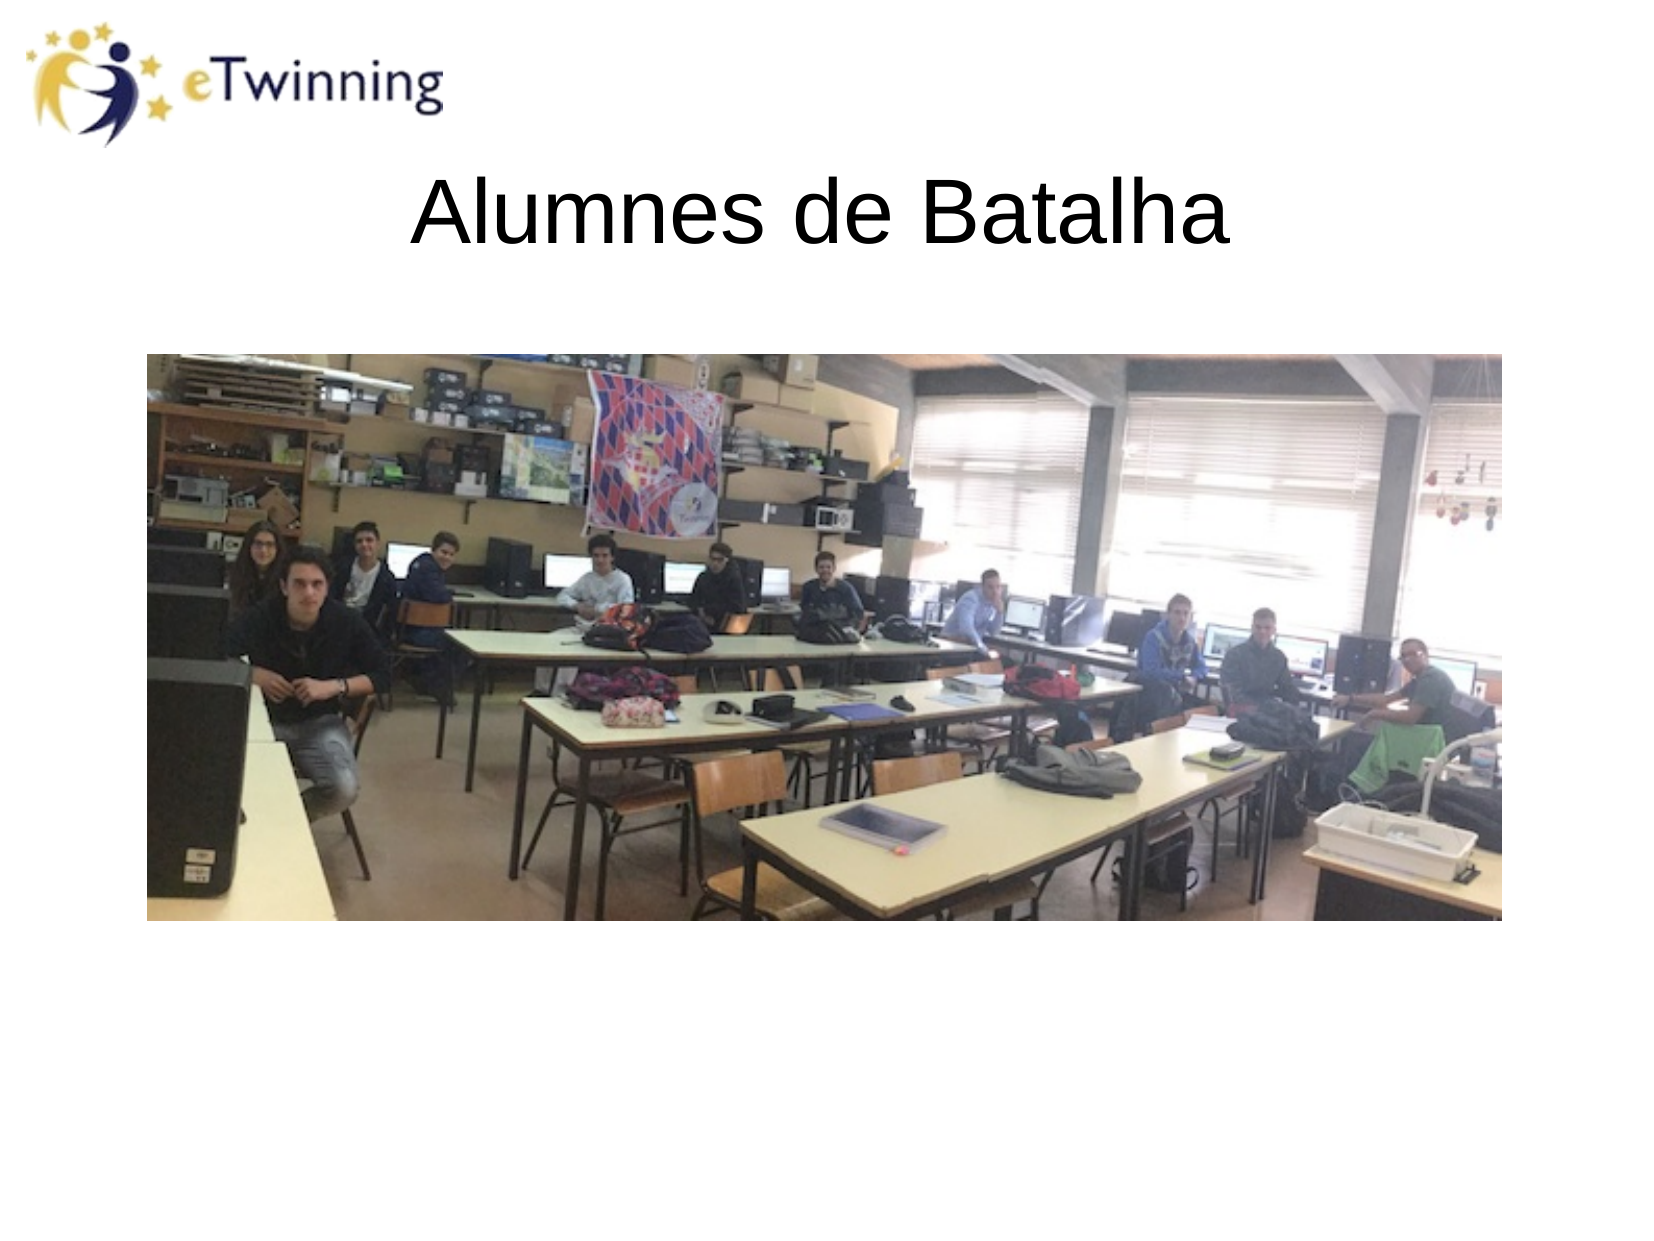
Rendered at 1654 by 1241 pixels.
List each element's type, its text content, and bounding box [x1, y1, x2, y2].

title Alumnes de Batalha [76, 127, 1565, 296]
picture [26, 20, 443, 148]
picture [147, 354, 1502, 921]
